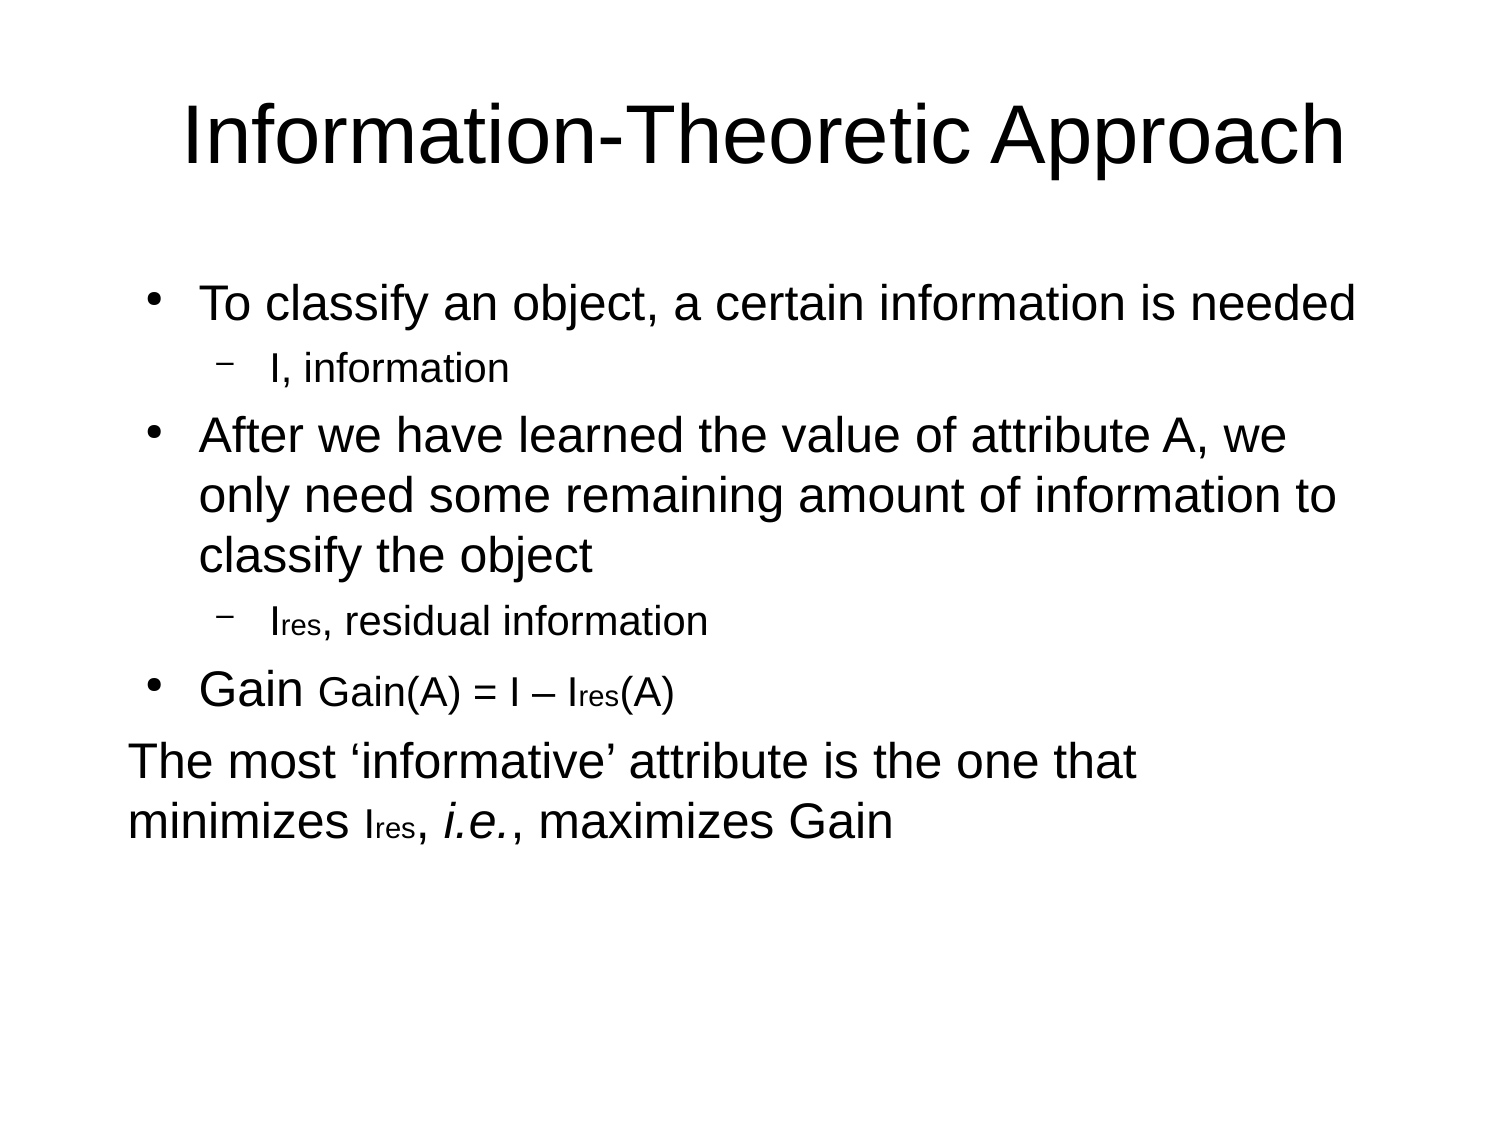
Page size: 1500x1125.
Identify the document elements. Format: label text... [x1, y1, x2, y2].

list To classify an object, a certain information is needed I, information After we have learned the value of attribute A, we only need some remaining amount of information to classify the object Ires, residual information Gain Gain(A) = I – Ires(A) The most ‘informative’ attribute is the one that minimizes Ires, i.e., maximizes Gain [112, 262, 1388, 1013]
title Information-Theoretic Approach [0, 0, 1500, 188]
